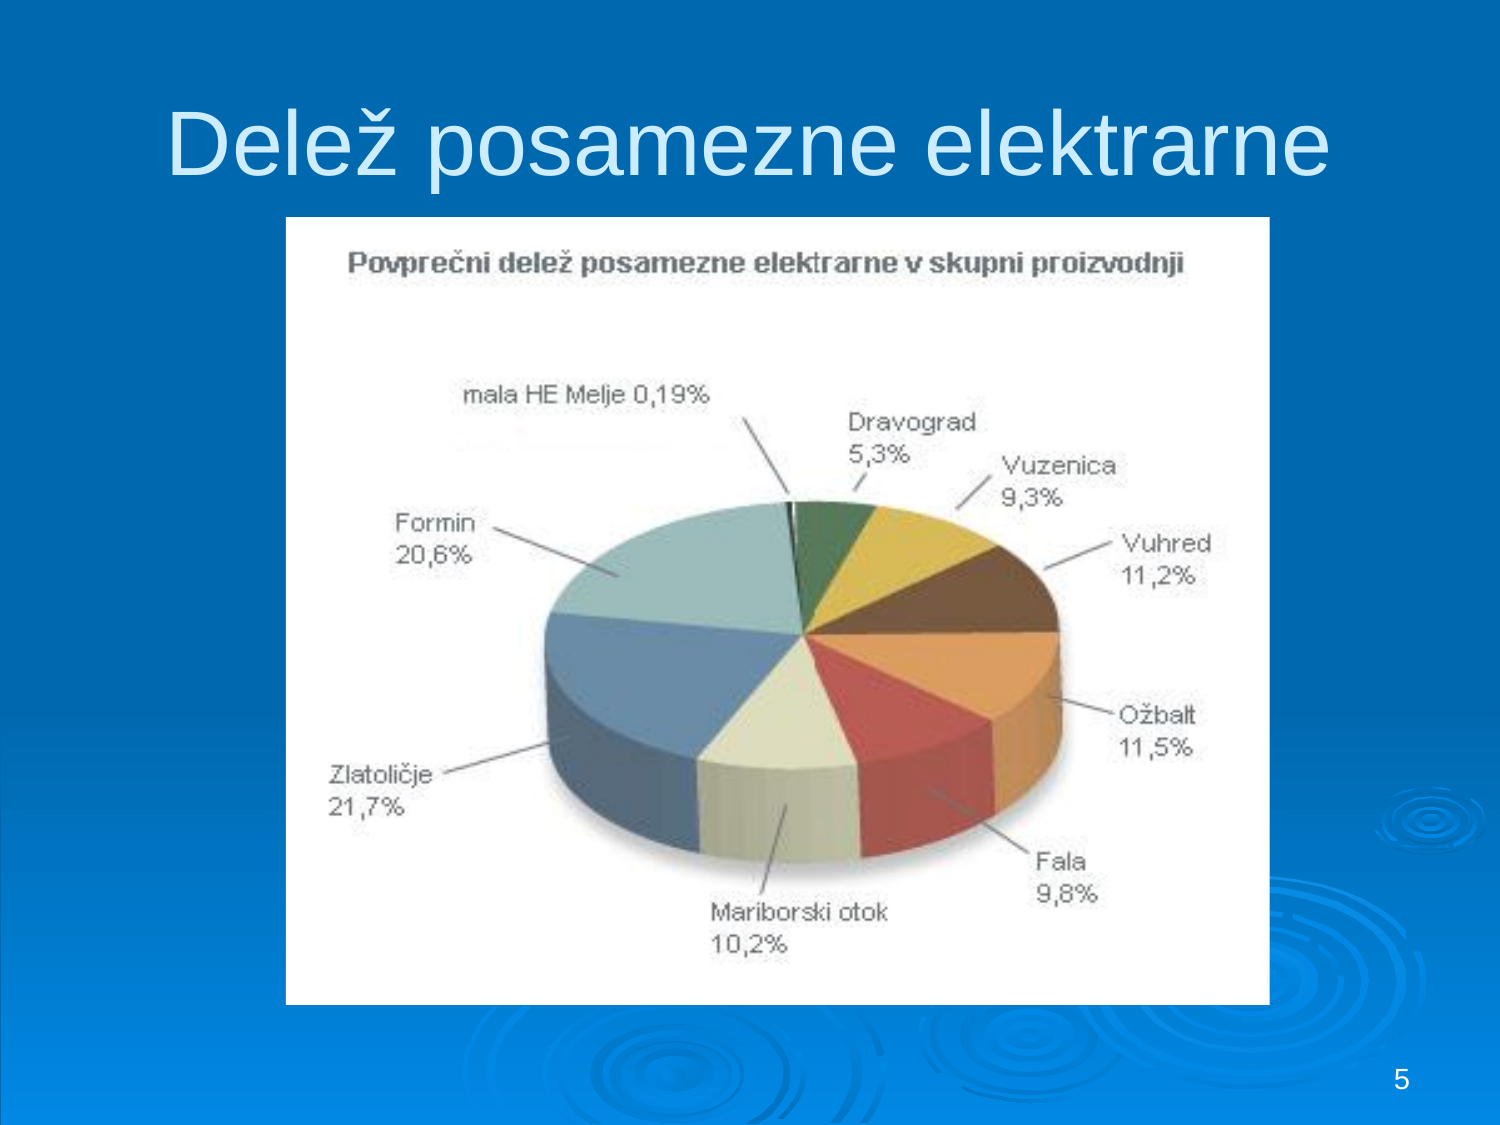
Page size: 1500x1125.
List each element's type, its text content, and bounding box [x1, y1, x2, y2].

picture [285, 217, 1270, 1005]
title Delež posamezne elektrarne [75, 45, 1425, 233]
slide_number <number> [1074, 1024, 1425, 1103]
